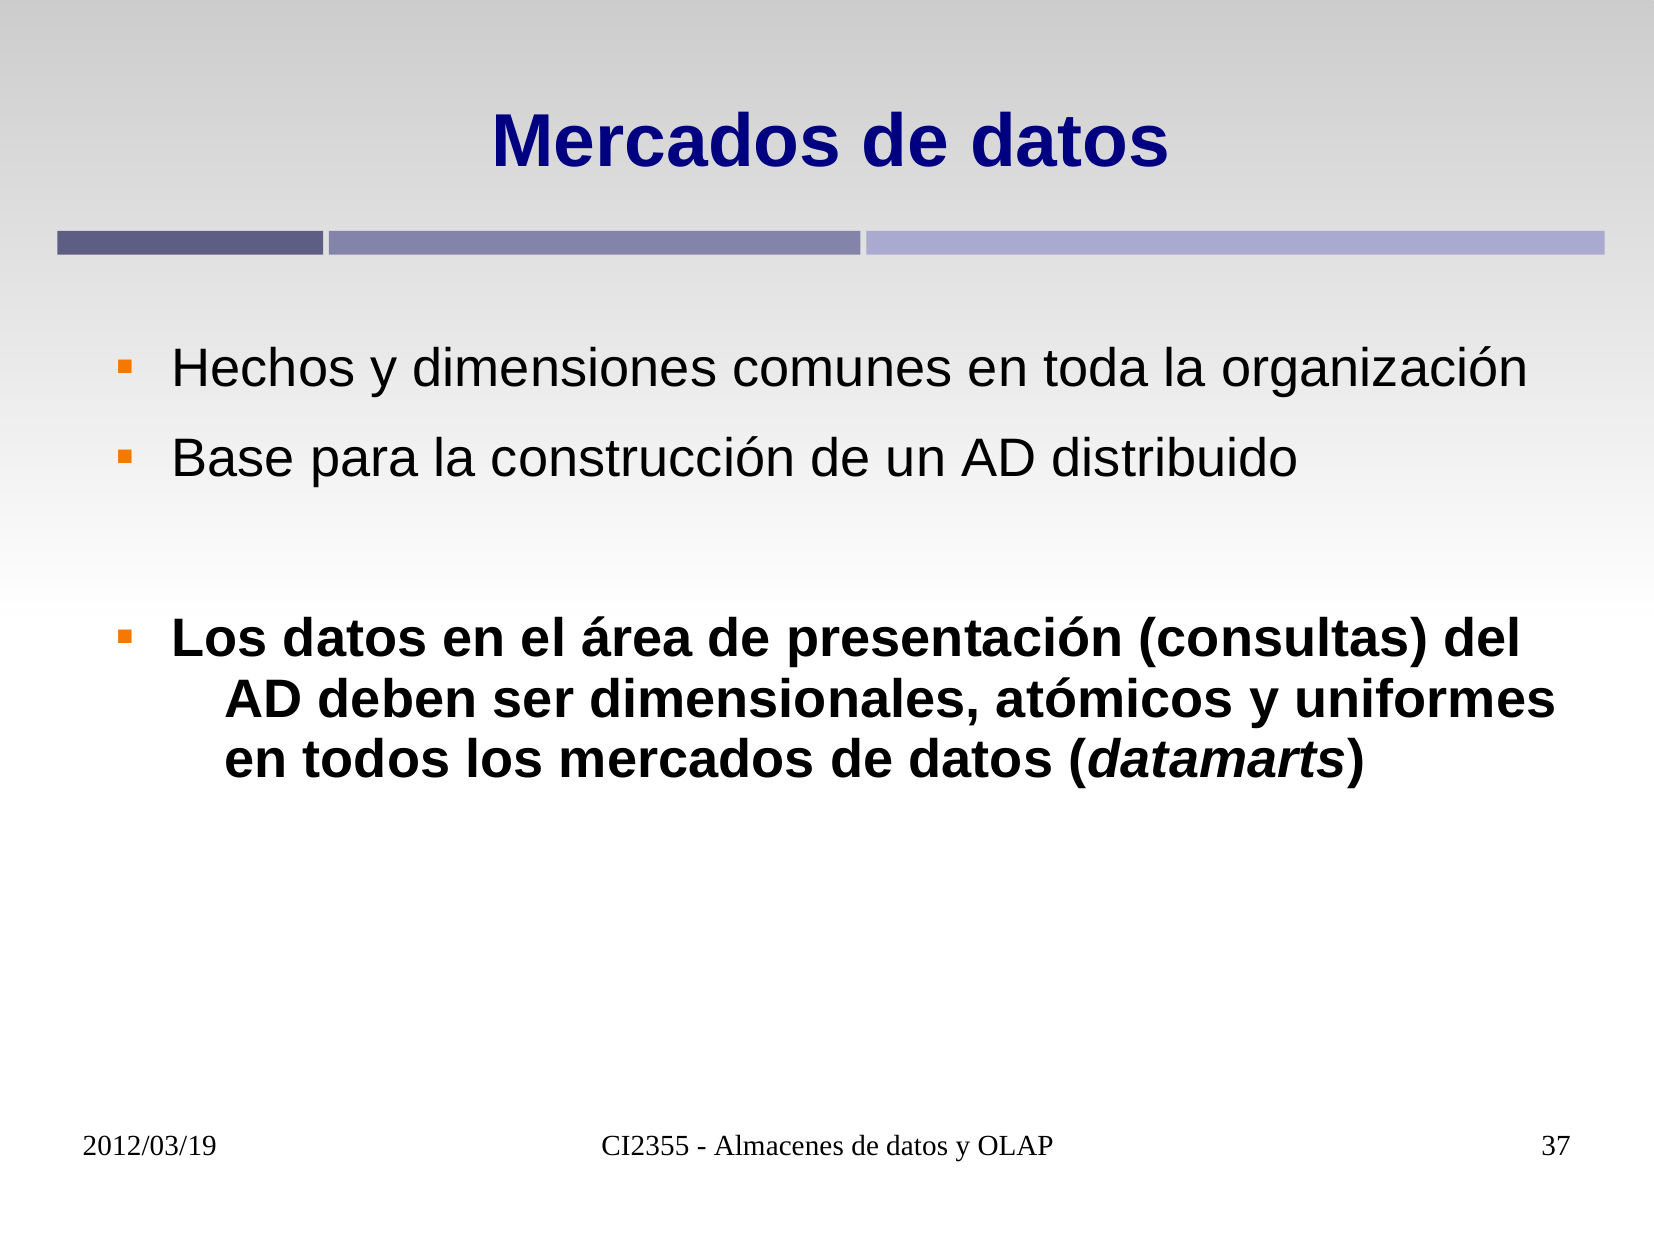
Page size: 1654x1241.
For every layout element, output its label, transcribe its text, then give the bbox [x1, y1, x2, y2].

title Mercados de datos [86, 55, 1576, 226]
list Hechos y dimensiones comunes en toda la organización Base para la construcción de un AD distribuido Los datos en el área de presentación (consultas) del AD deben ser dimensionales, atómicos y uniformes en todos los mercados de datos (datamarts) [82, 337, 1571, 1109]
